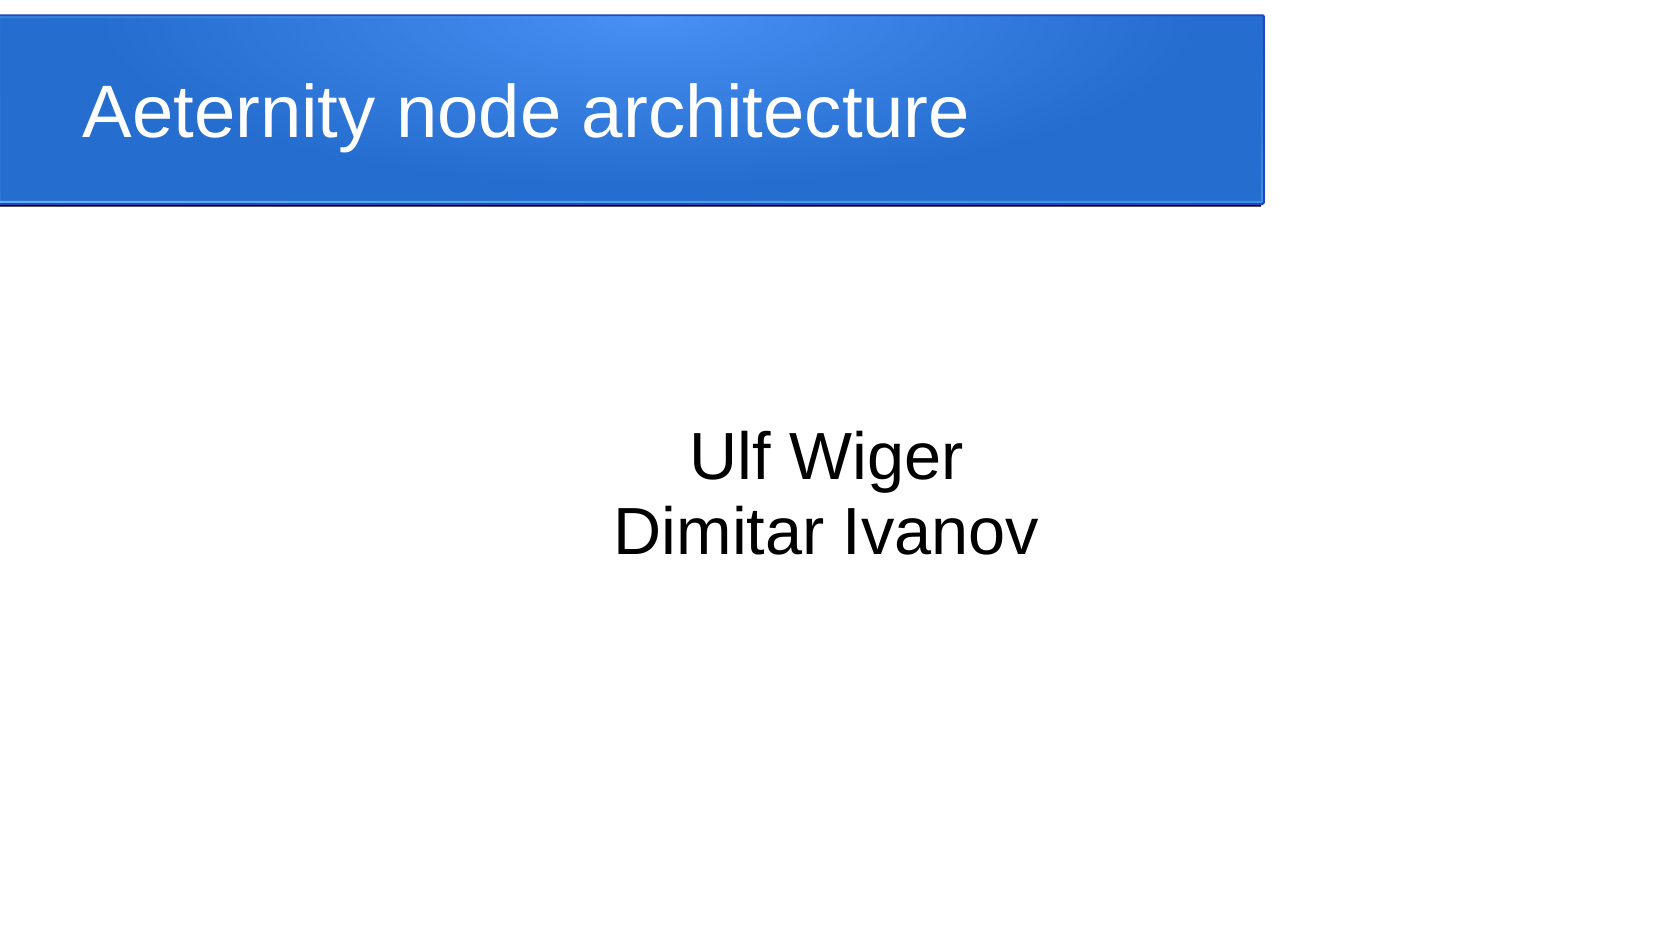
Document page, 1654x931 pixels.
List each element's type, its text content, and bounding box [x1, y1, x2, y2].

subtitle Ulf Wiger Dimitar Ivanov [82, 224, 1571, 764]
title Aeternity node architecture [82, 35, 1235, 189]
